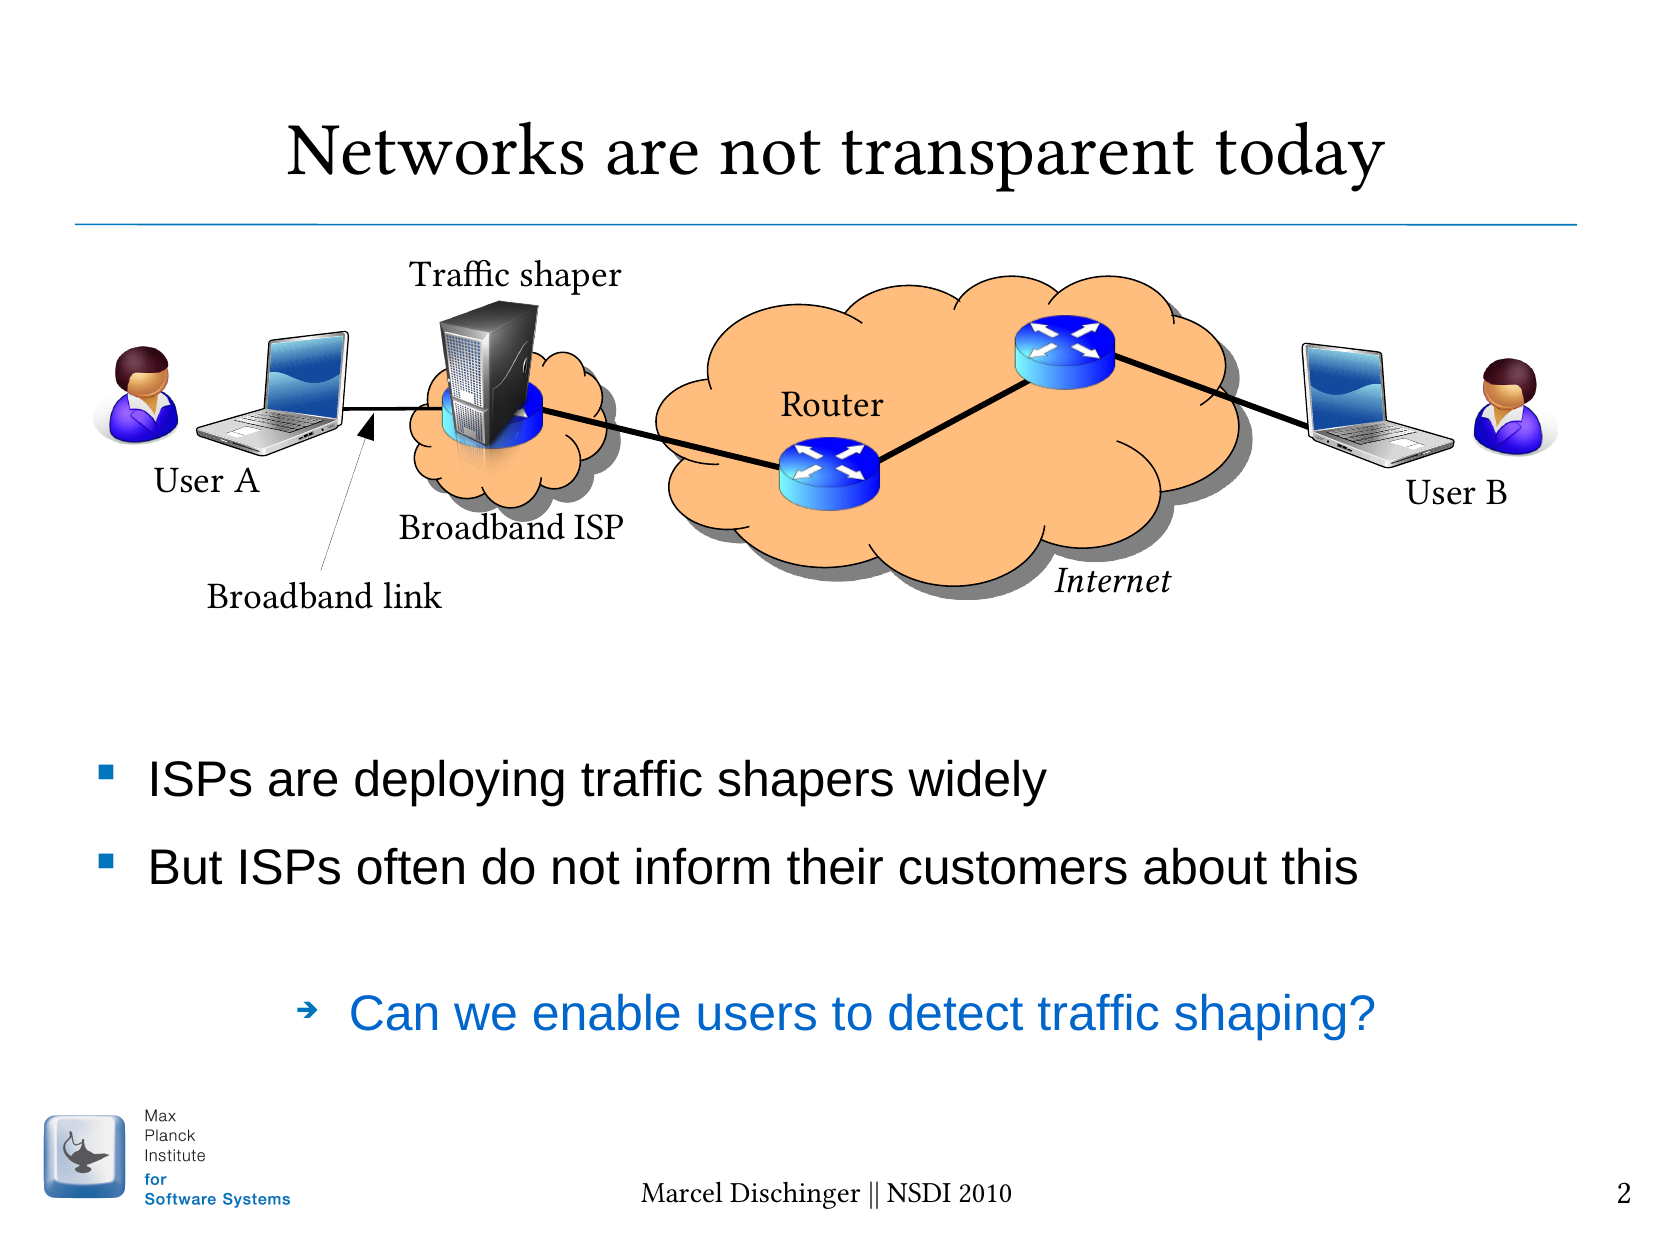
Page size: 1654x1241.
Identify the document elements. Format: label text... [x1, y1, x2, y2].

text_box [539, 417, 607, 489]
picture [1301, 342, 1456, 469]
text_box User B [1391, 467, 1521, 525]
text_box User A [139, 455, 273, 514]
list ISPs are deploying traffic shapers widely But ISPs often do not inform their customers about this Can we enable users to detect traffic shaping? [77, 733, 1579, 1174]
text_box Broadband link [193, 571, 452, 630]
text_box [663, 365, 1239, 587]
text_box [539, 352, 607, 422]
text_box Router [766, 379, 896, 438]
text_box [410, 411, 439, 484]
picture [1001, 312, 1129, 393]
text_box Broadband ISP [384, 502, 635, 561]
text_box [421, 393, 428, 406]
picture [428, 311, 557, 496]
text_box Internet [1039, 554, 1187, 617]
text_box [487, 496, 535, 502]
text_box [655, 276, 1227, 460]
title Networks are not transparent today [54, 51, 1621, 252]
picture [195, 330, 350, 457]
picture [1457, 353, 1567, 463]
text_box Traffic shaper [394, 248, 632, 311]
picture [765, 434, 894, 514]
picture [84, 341, 194, 451]
